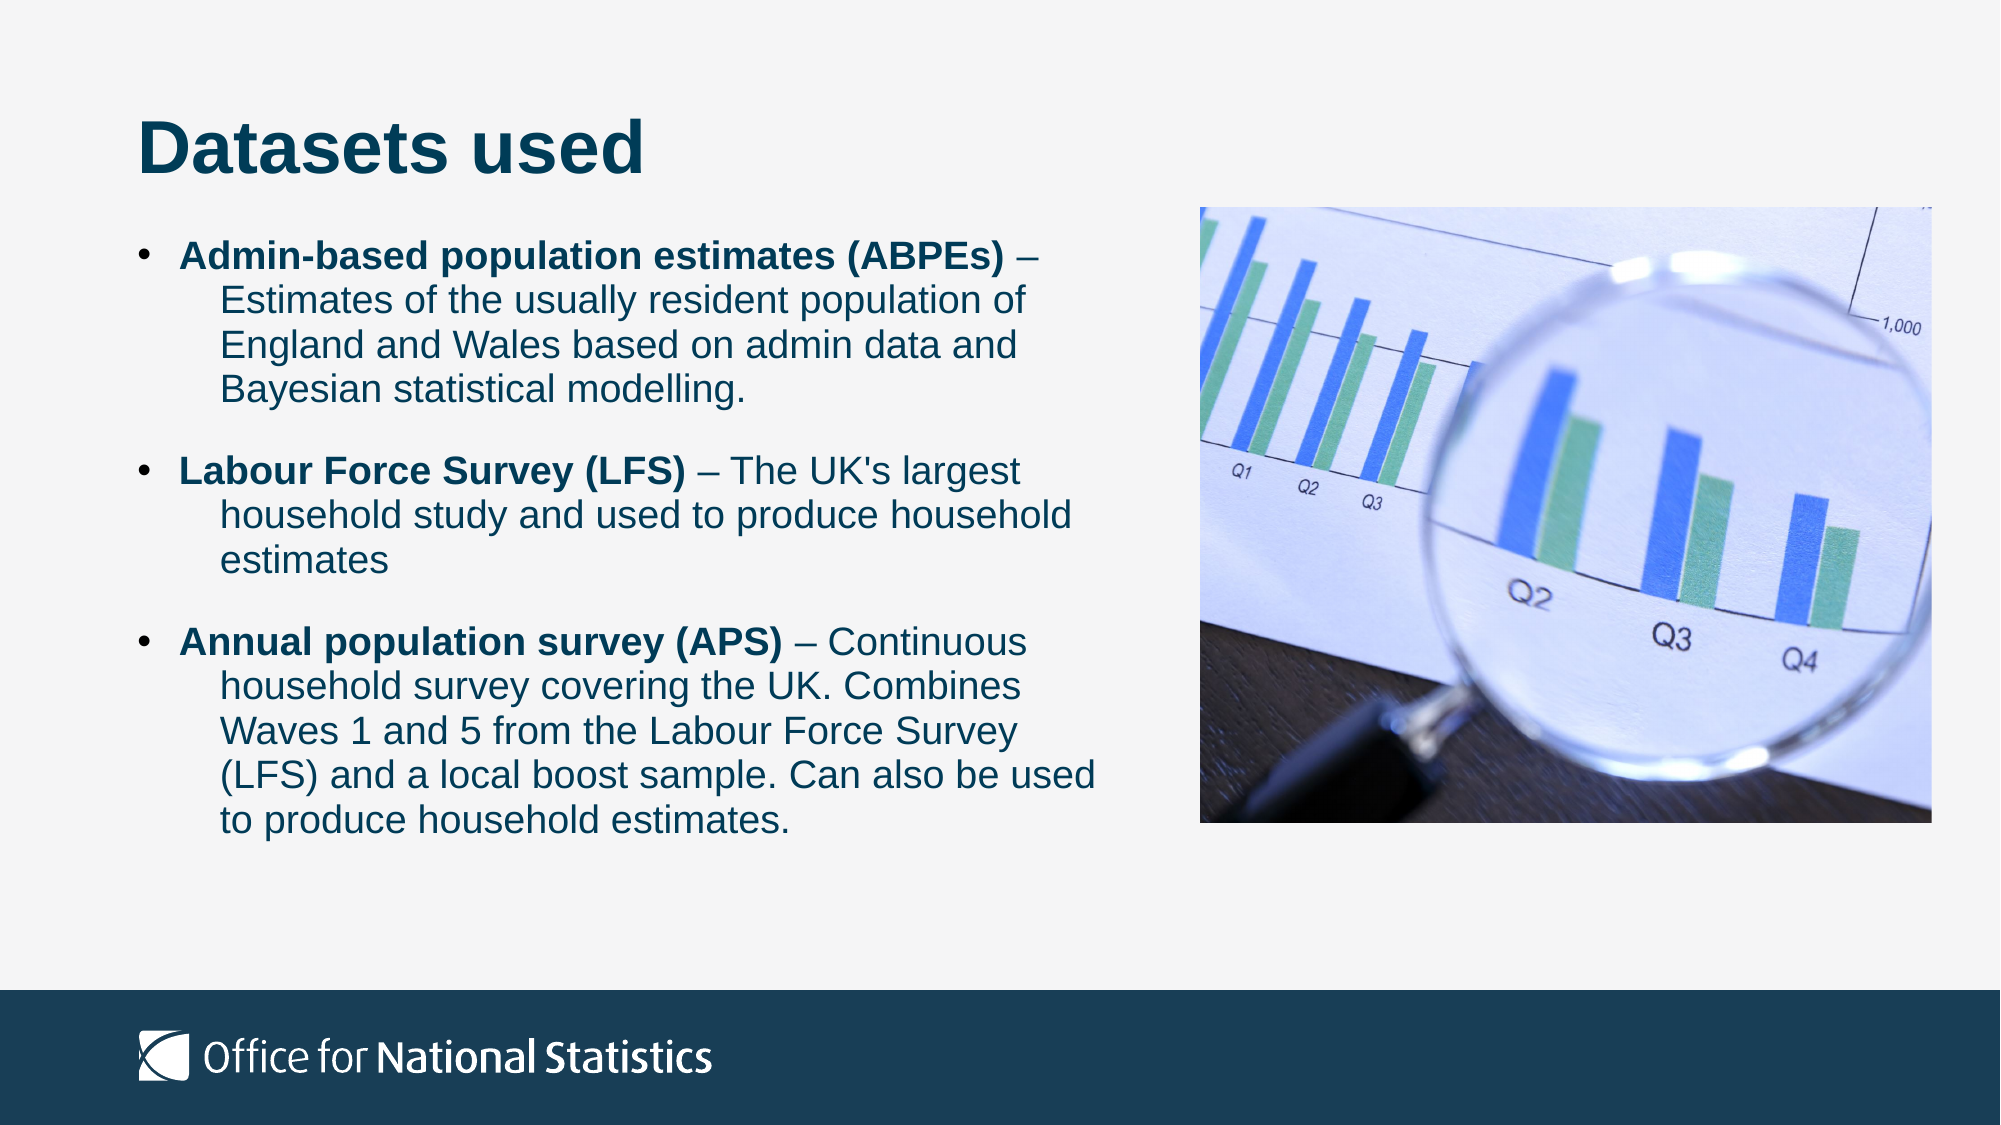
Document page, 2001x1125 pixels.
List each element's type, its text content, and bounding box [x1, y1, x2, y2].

list Admin-based population estimates (ABPEs) – Estimates of the usually resident population of England and Wales based on admin data and Bayesian statistical modelling. Labour Force Survey (LFS) – The UK's largest household study and used to produce household estimates Annual population survey (APS) – Continuous household survey covering the UK. Combines Waves 1 and 5 from the Labour Force Survey (LFS) and a local boost sample. Can also be used to produce household estimates. [137, 233, 1114, 895]
title Datasets used [137, 105, 1863, 192]
picture [1200, 207, 1932, 823]
